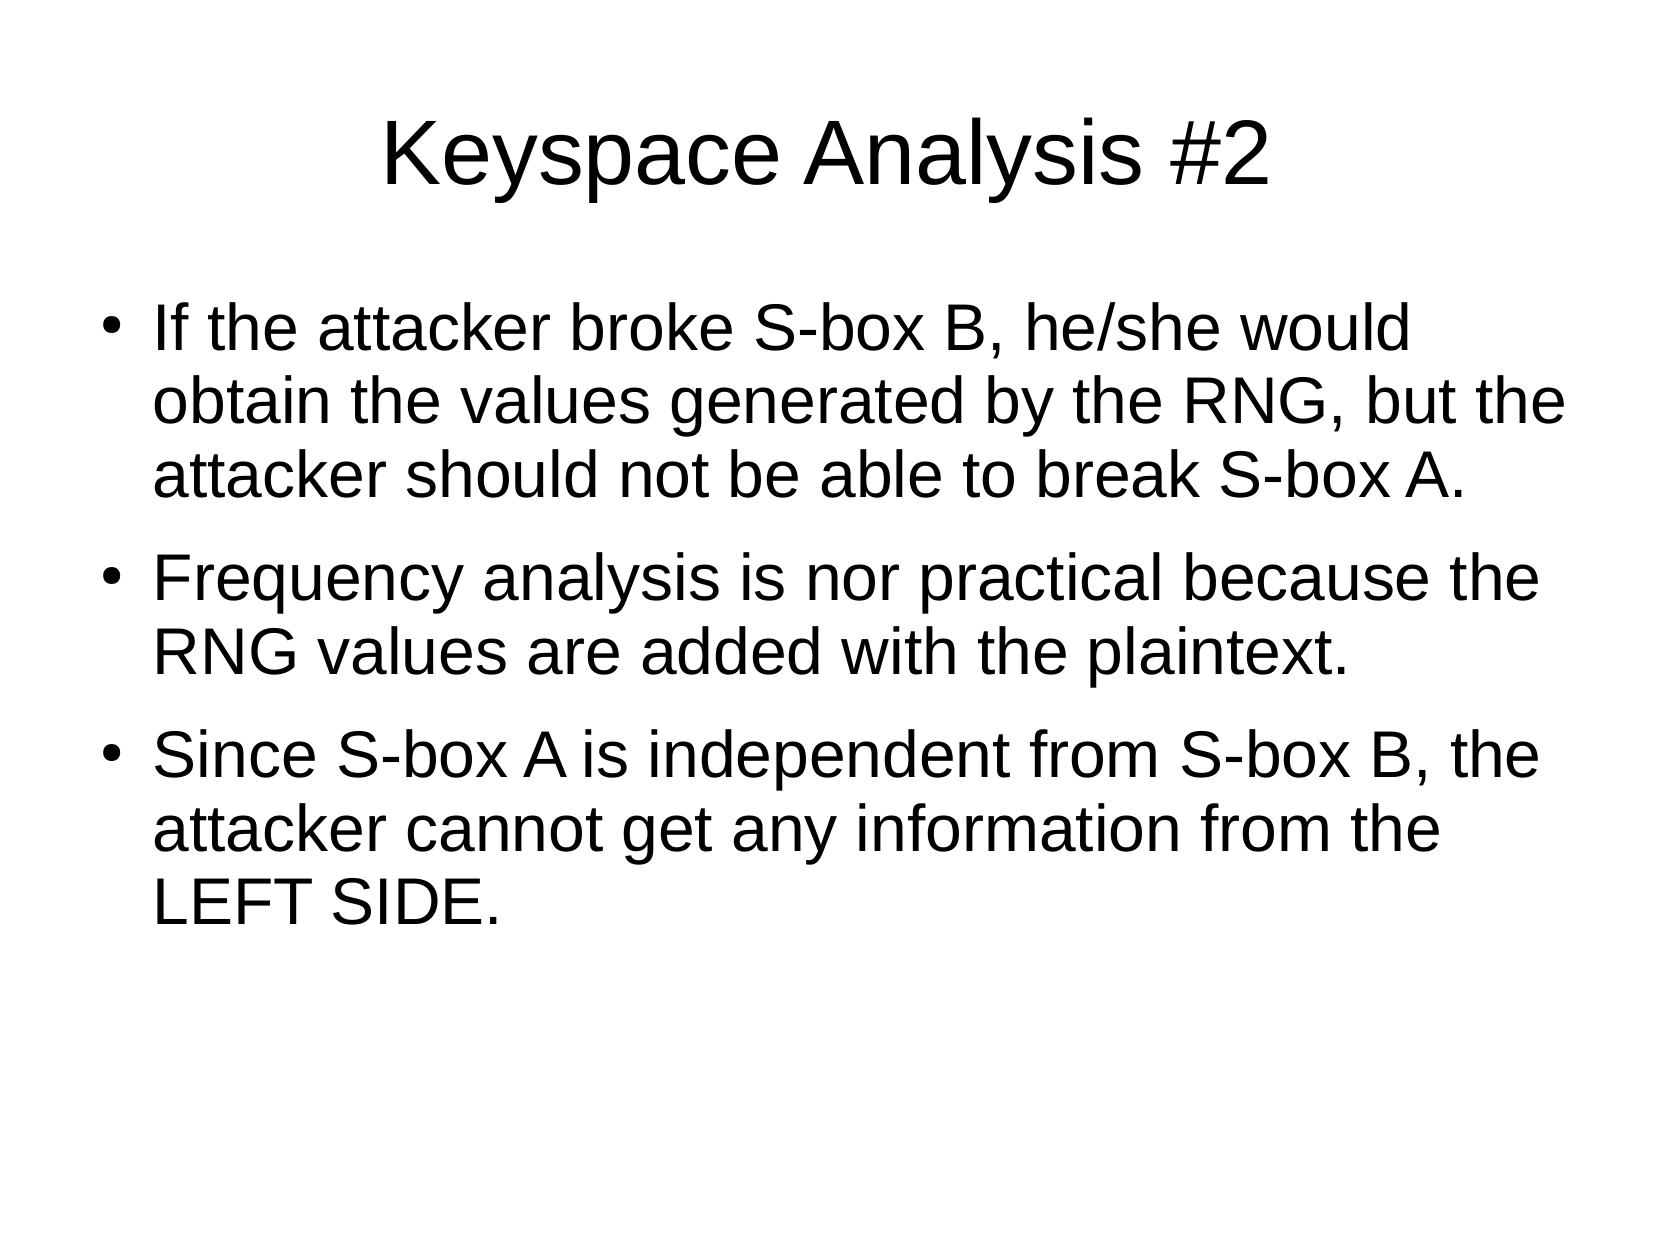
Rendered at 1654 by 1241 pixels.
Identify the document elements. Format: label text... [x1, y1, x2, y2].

list If the attacker broke S-box B, he/she would obtain the values generated by the RNG, but the attacker should not be able to break S-box A. Frequency analysis is nor practical because the RNG values are added with the plaintext. Since S-box A is independent from S-box B, the attacker cannot get any information from the LEFT SIDE. [82, 290, 1571, 1010]
title Keyspace Analysis #2 [82, 49, 1571, 257]
